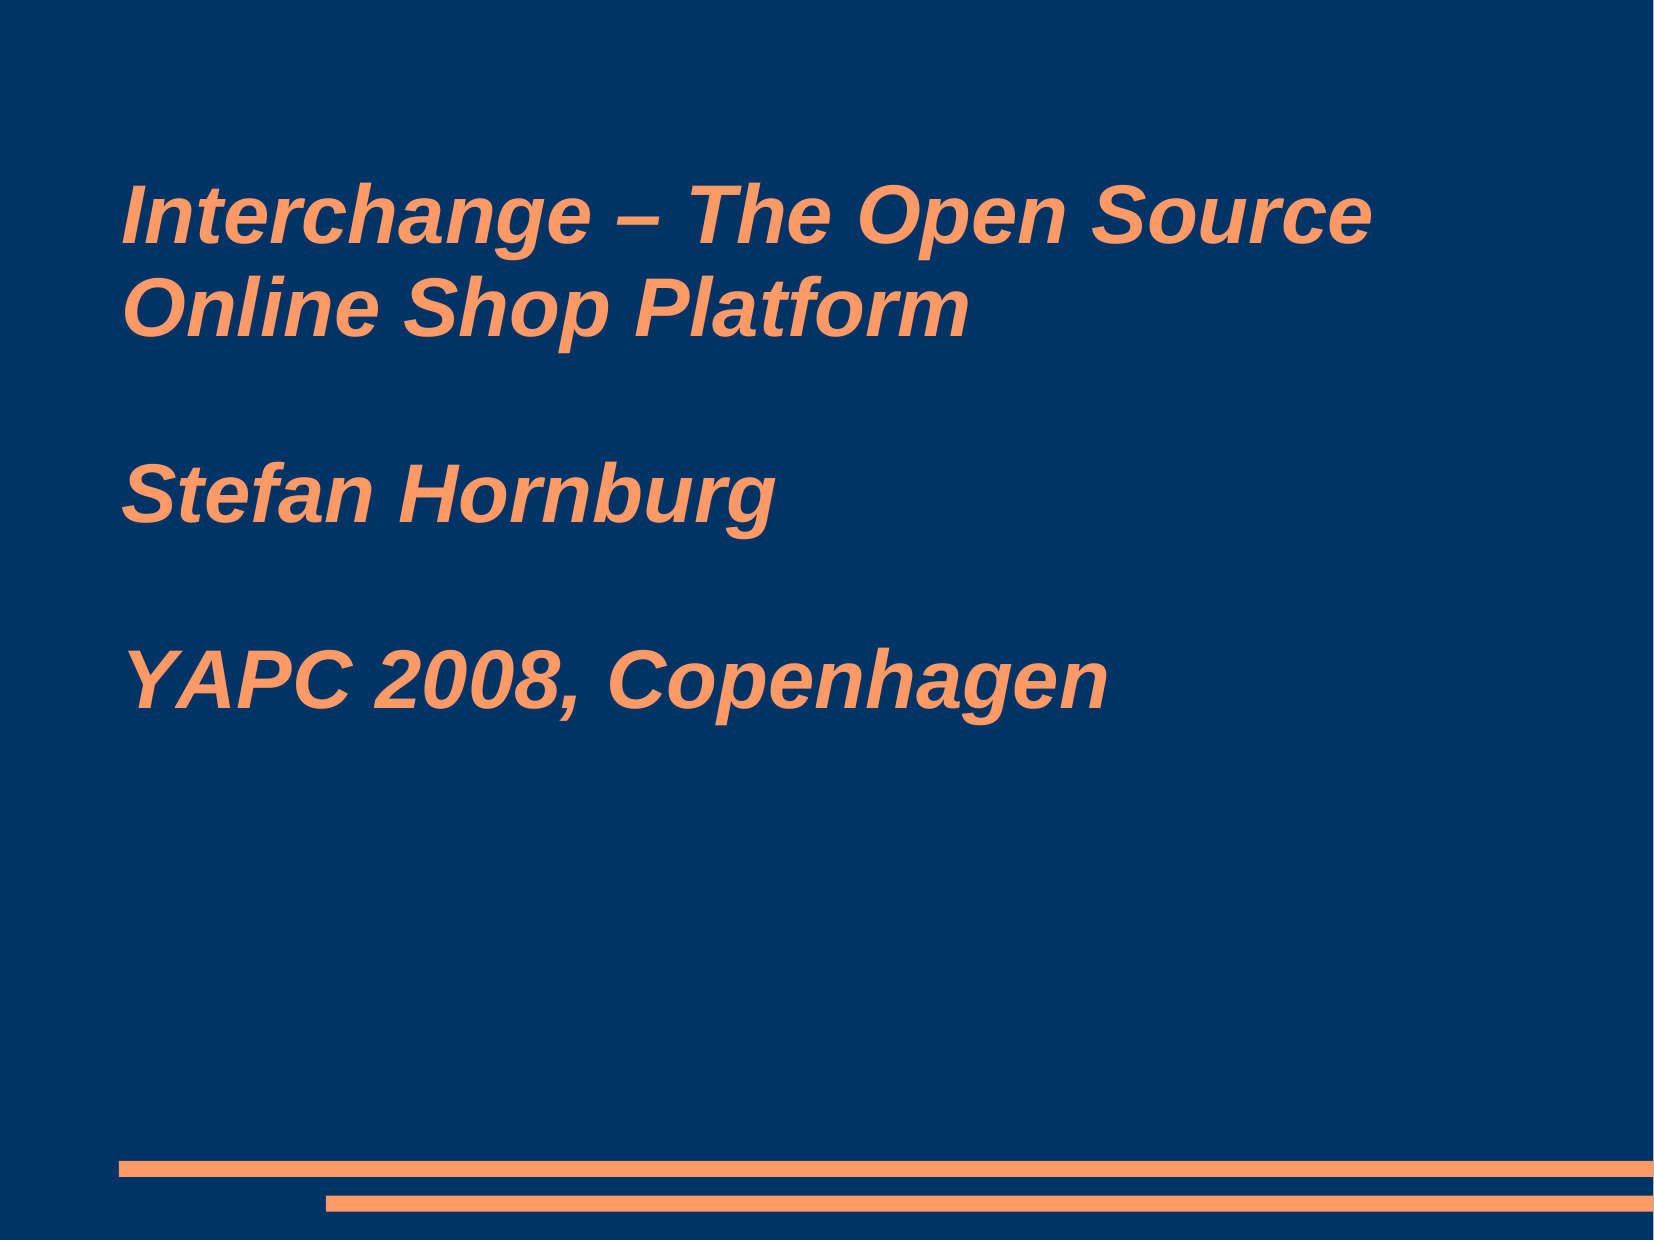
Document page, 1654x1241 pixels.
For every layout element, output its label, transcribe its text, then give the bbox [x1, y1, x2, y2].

title Interchange – The Open Source Online Shop Platform Stefan Hornburg YAPC 2008, Copenhagen [121, 0, 1501, 1163]
